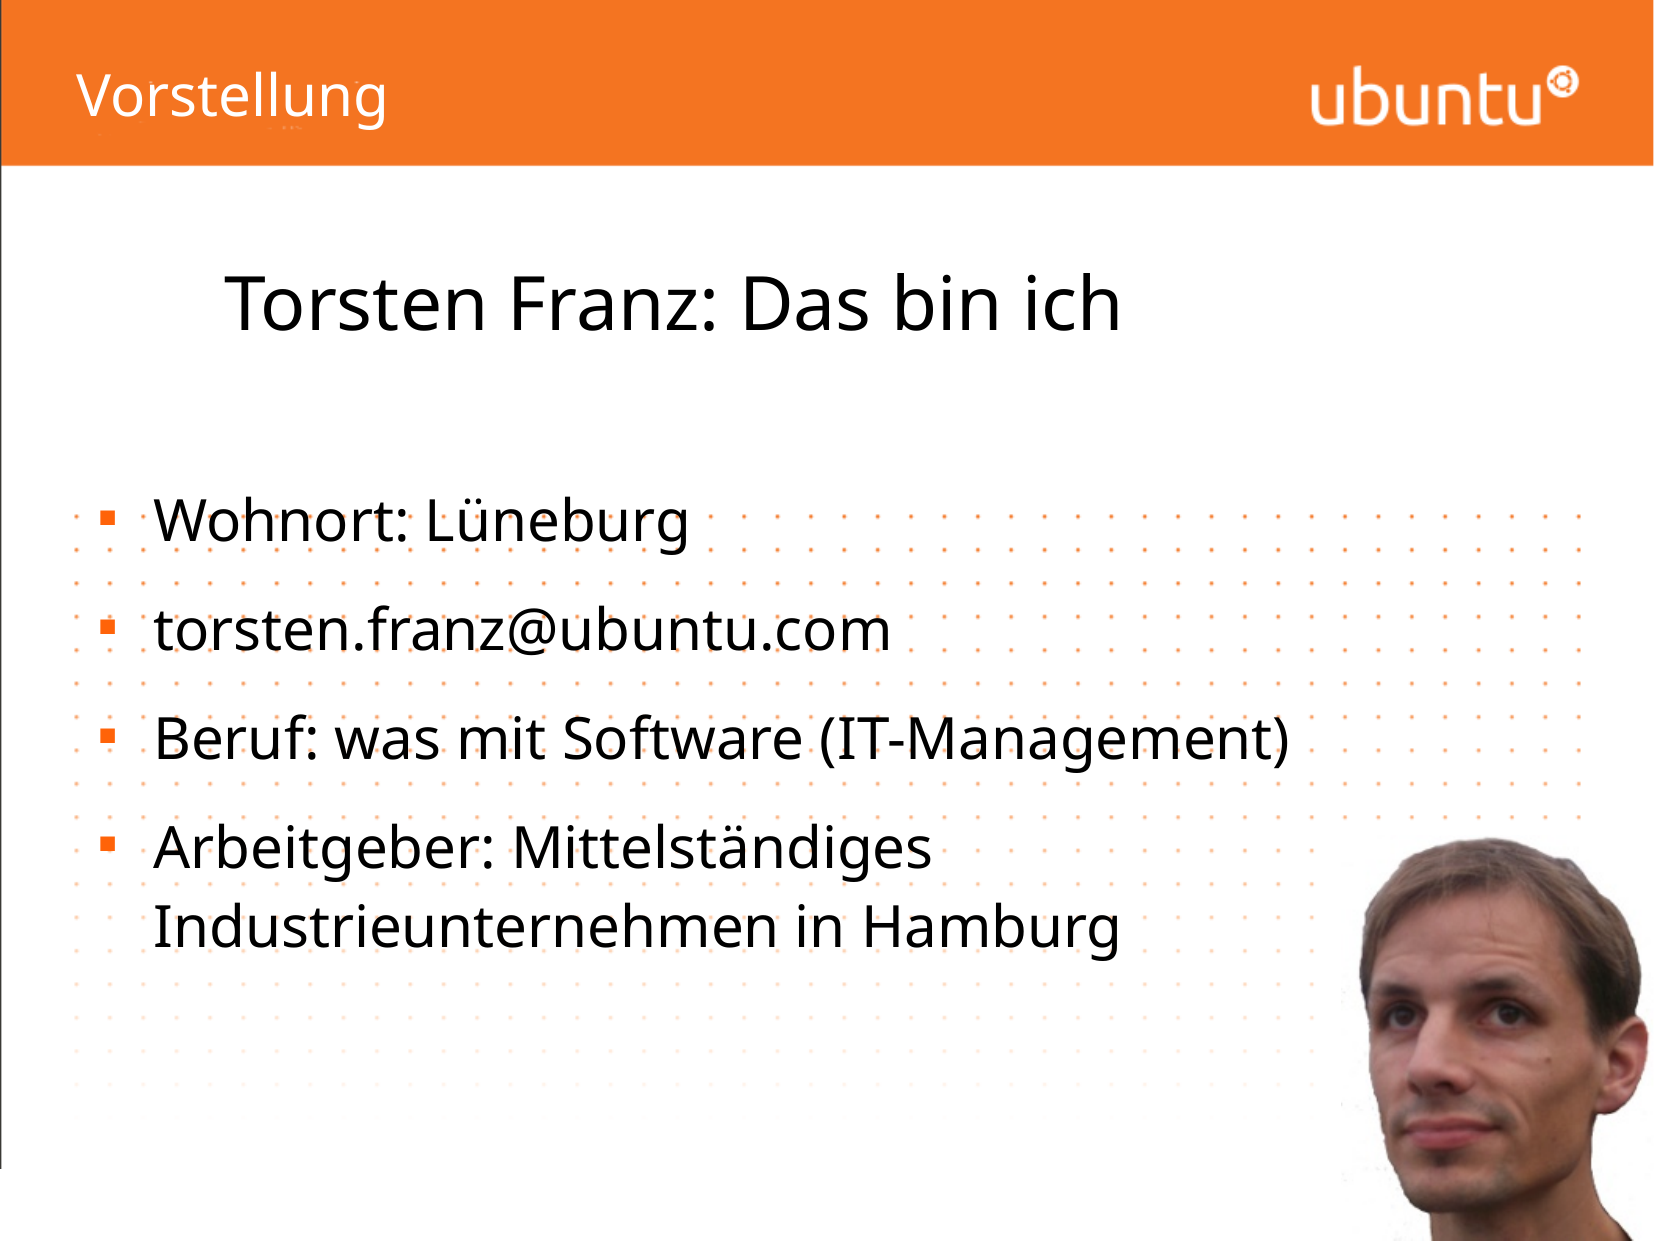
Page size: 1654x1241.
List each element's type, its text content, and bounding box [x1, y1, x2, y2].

text_box Torsten Franz: Das bin ich [209, 242, 1480, 511]
list Wohnort: Lüneburg torsten.franz@ubuntu.com Beruf: was mit Software (IT-Management) Arbeitgeber: Mittelständiges Industrieunternehmen in Hamburg [82, 479, 1462, 1109]
picture [0, 0, 1654, 1241]
title Vorstellung [76, 29, 1565, 158]
